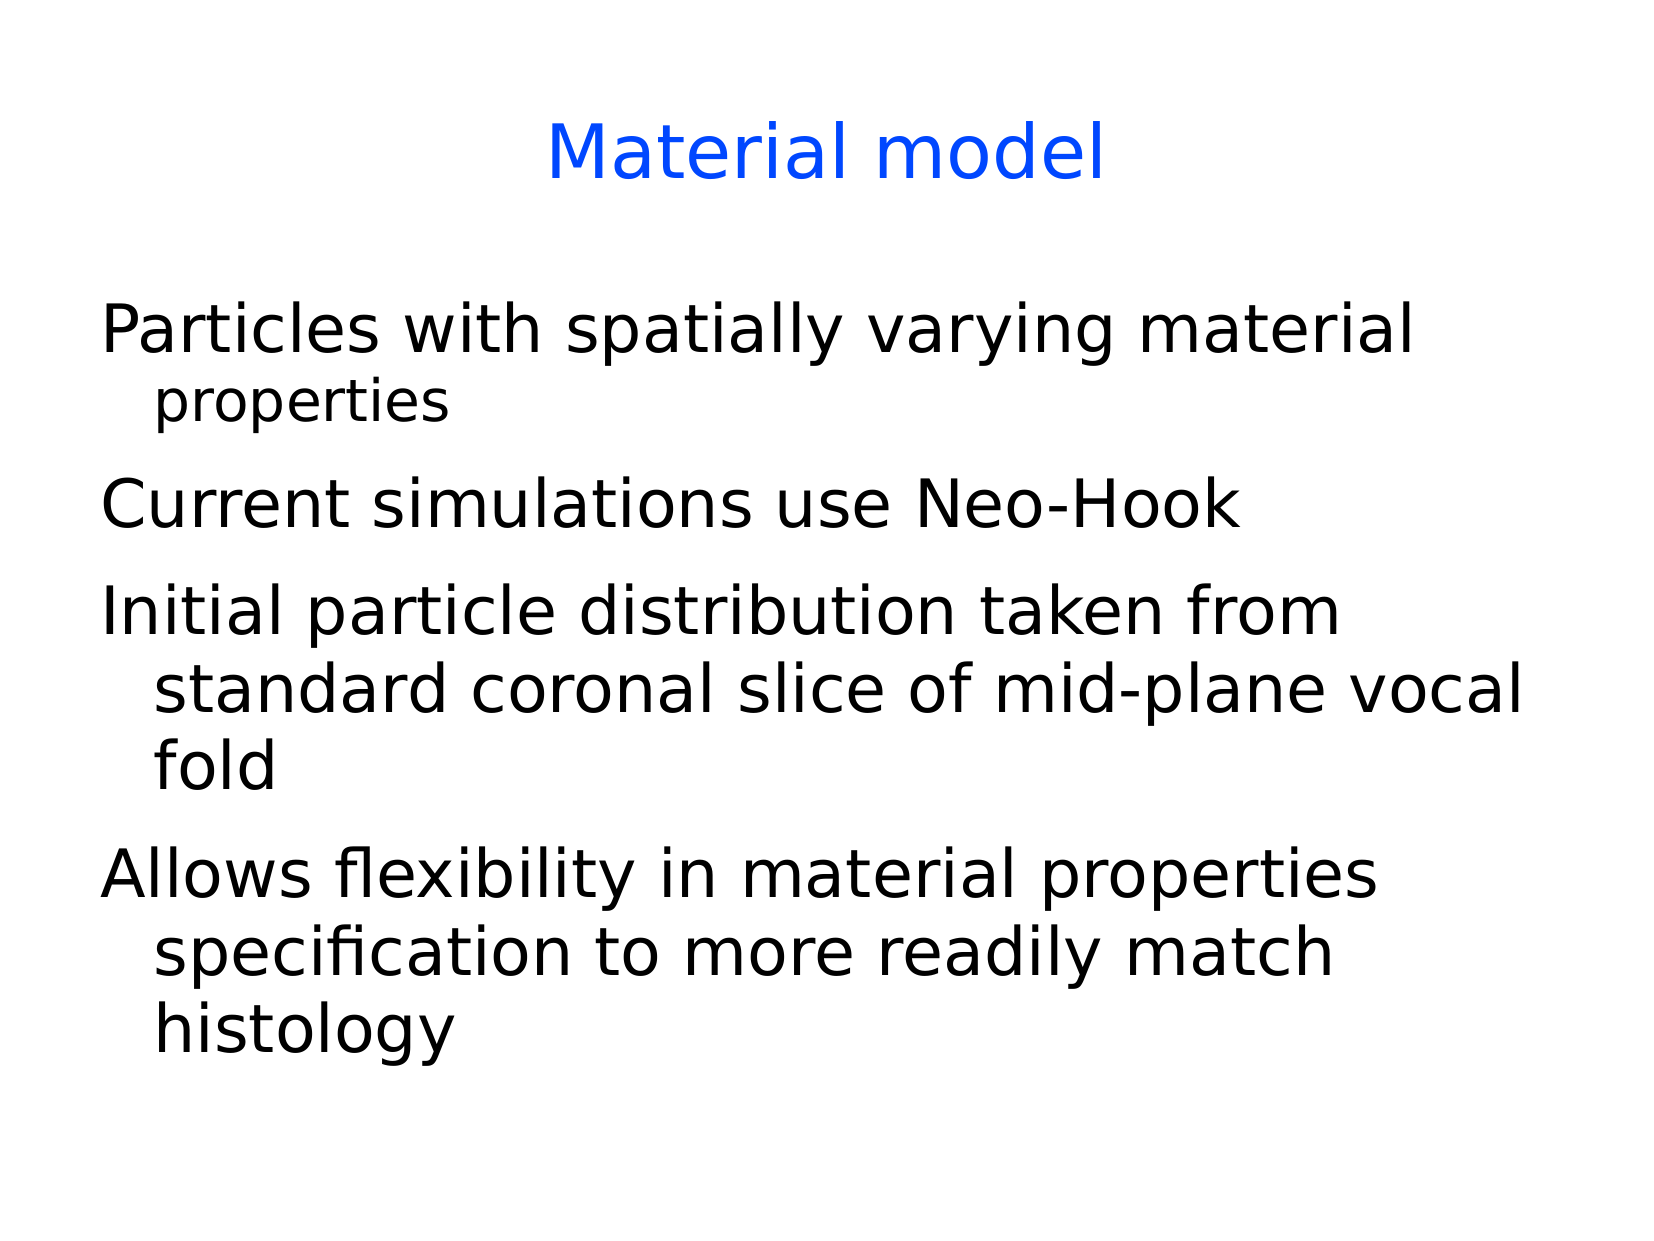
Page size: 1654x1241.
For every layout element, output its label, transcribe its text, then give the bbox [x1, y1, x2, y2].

list Particles with spatially varying material properties Current simulations use Neo-Hook Initial particle distribution taken from standard coronal slice of mid-plane vocal fold Allows flexibility in material properties specification to more readily match histology [82, 290, 1571, 1109]
title Material model [82, 49, 1571, 257]
